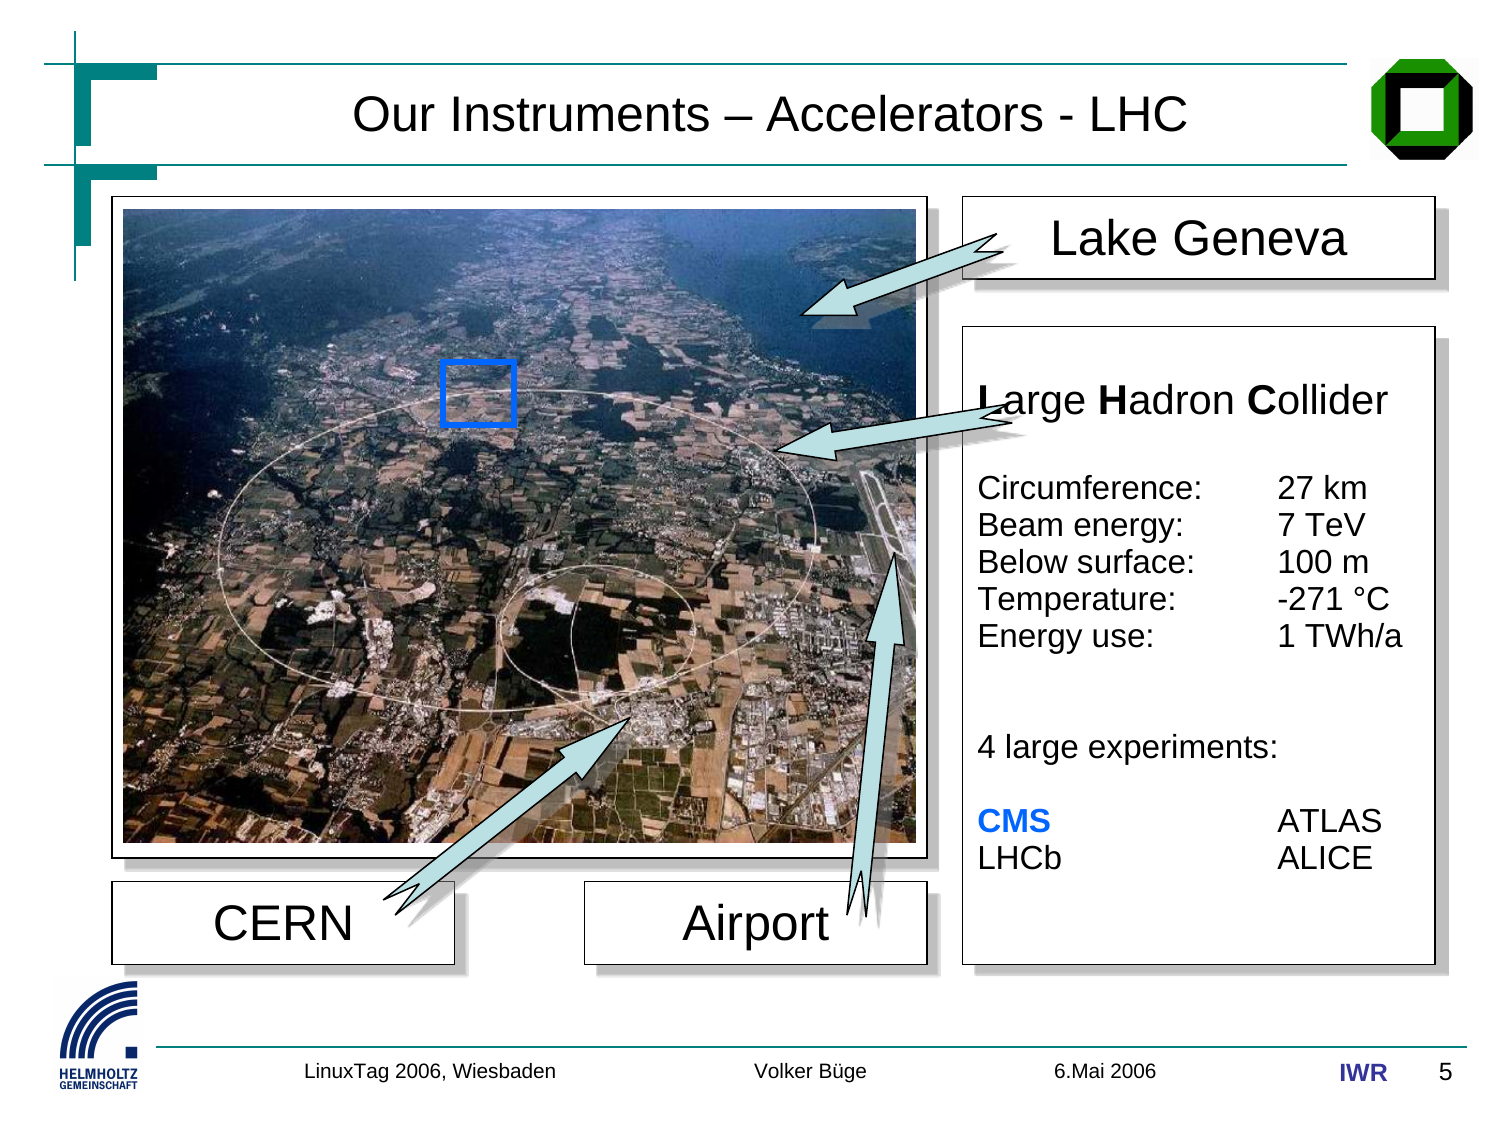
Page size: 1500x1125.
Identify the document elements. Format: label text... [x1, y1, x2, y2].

text_box [112, 196, 1013, 918]
text_box Lake Geneva [962, 196, 1436, 280]
picture [1370, 58, 1479, 160]
picture [123, 209, 916, 843]
title Our Instruments – Accelerators - LHC [194, 53, 1347, 165]
text_box Airport [584, 881, 928, 965]
text_box CERN [112, 881, 455, 965]
text_box Large Hadron Collider Circumference: 27 km Beam energy: 7 TeV Below surface: 100 m Temperature: -271 °C Energy use: 1 TWh/a 4 large experiments: CMS ATLAS LHCb ALICE [962, 326, 1436, 965]
